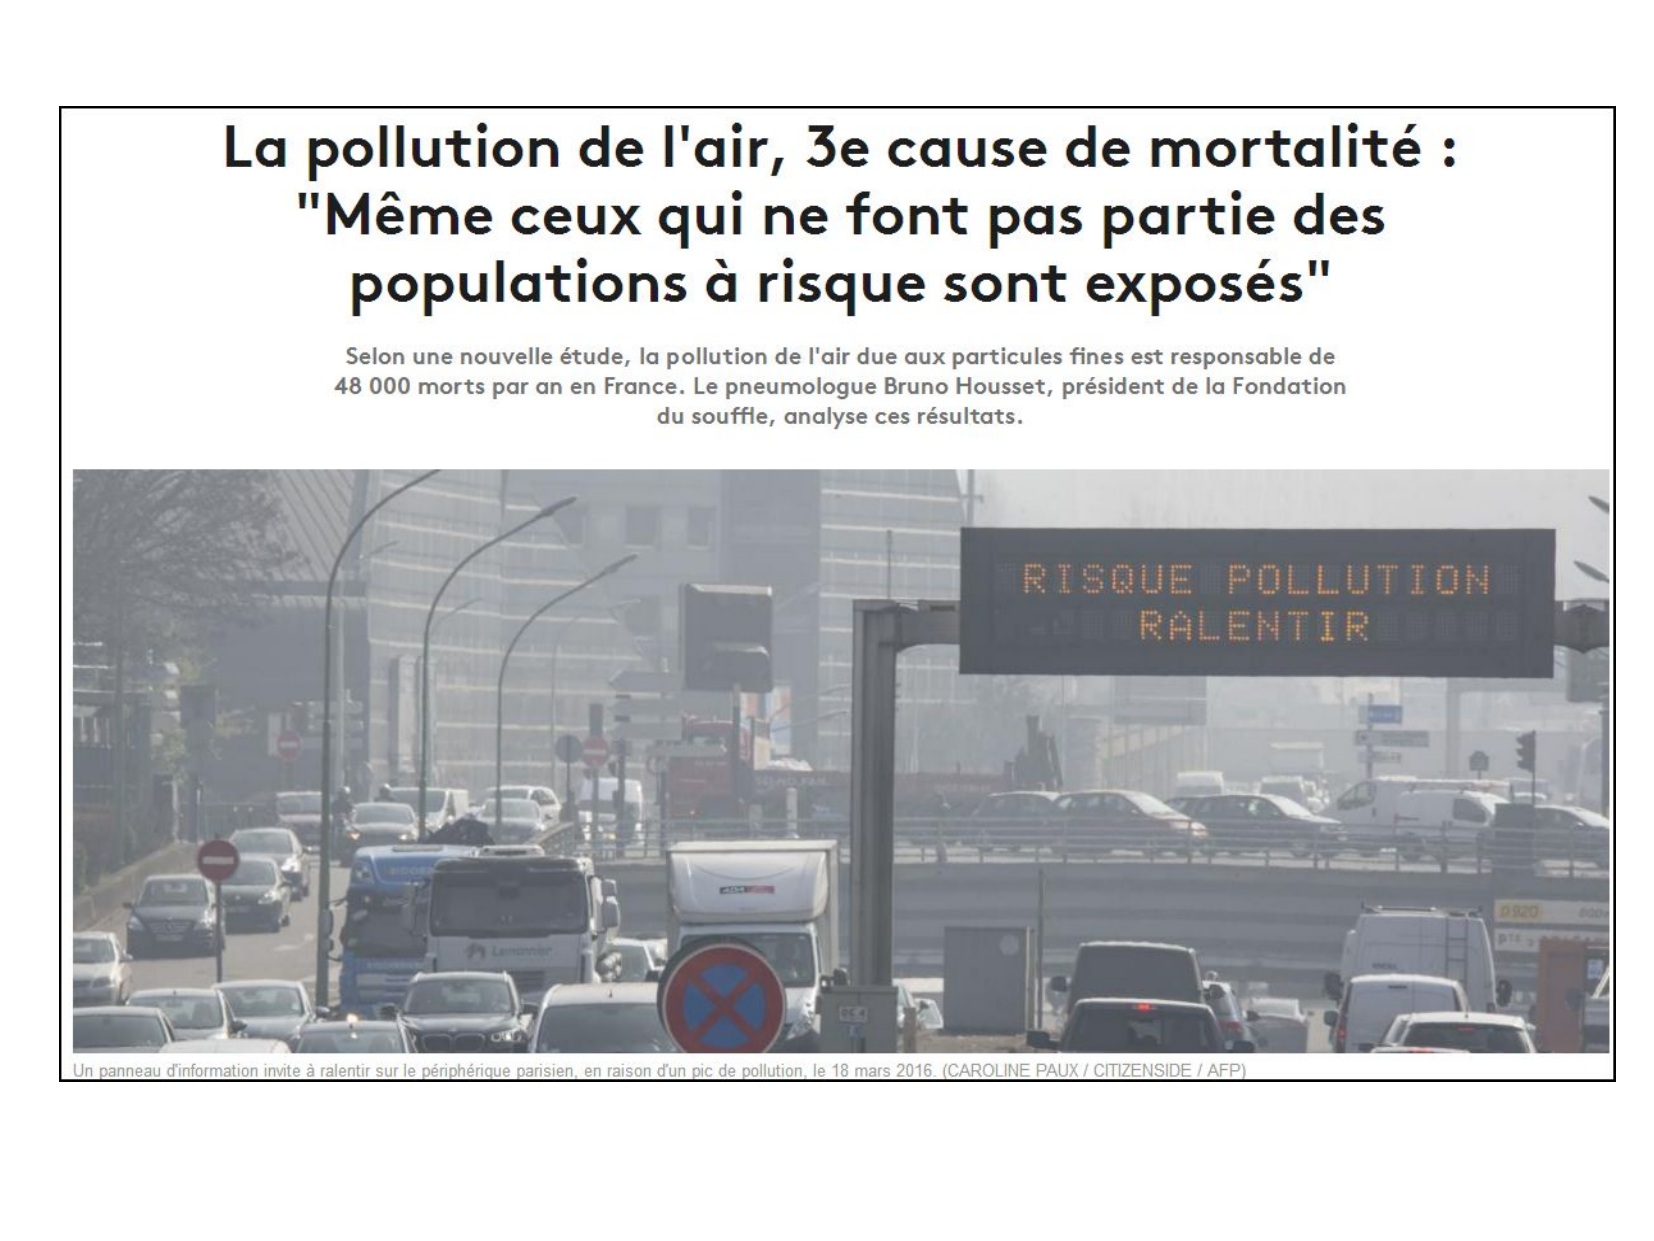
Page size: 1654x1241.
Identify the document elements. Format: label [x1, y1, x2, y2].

picture [59, 106, 1616, 1082]
